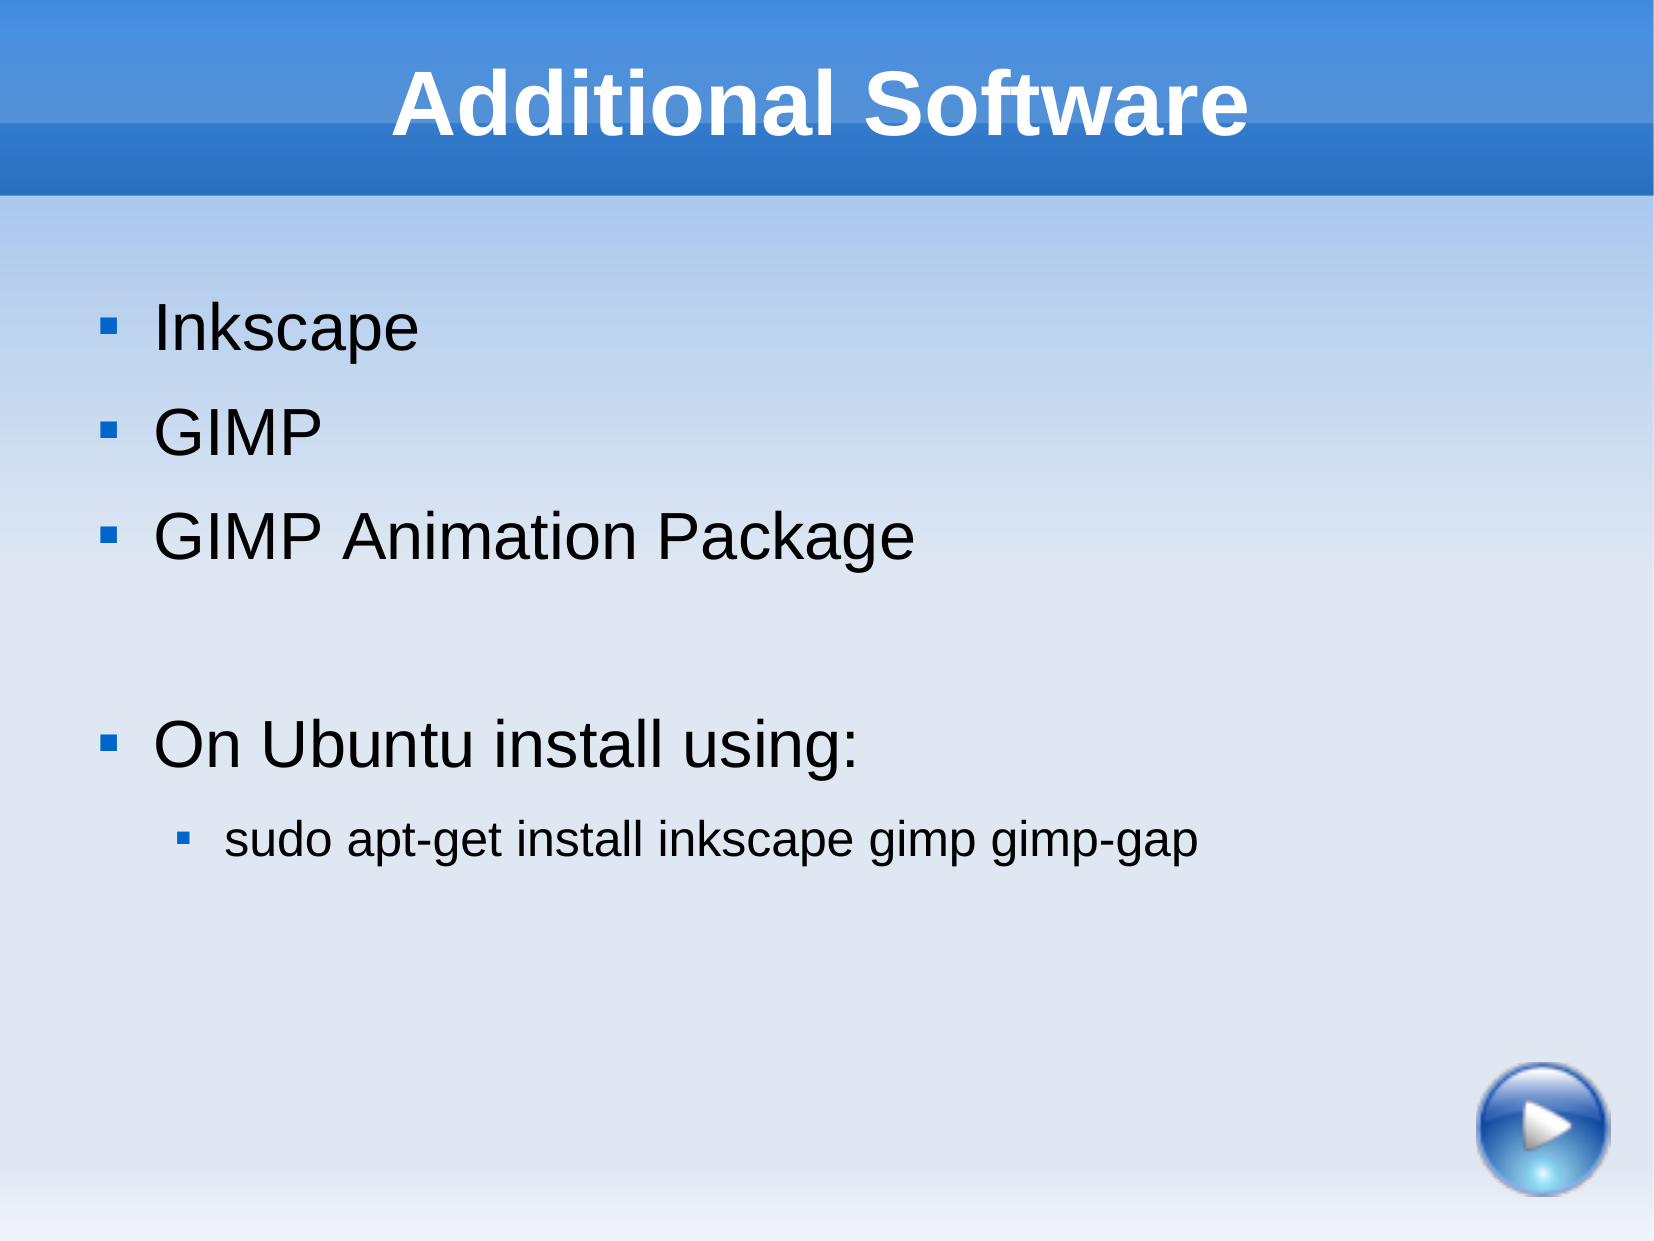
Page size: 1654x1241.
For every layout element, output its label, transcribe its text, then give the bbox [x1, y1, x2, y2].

picture [0, 0, 1654, 1241]
list Inkscape GIMP GIMP Animation Package On Ubuntu install using: sudo apt-get install inkscape gimp gimp-gap [82, 290, 1571, 1094]
title Additional Software [76, 7, 1565, 200]
